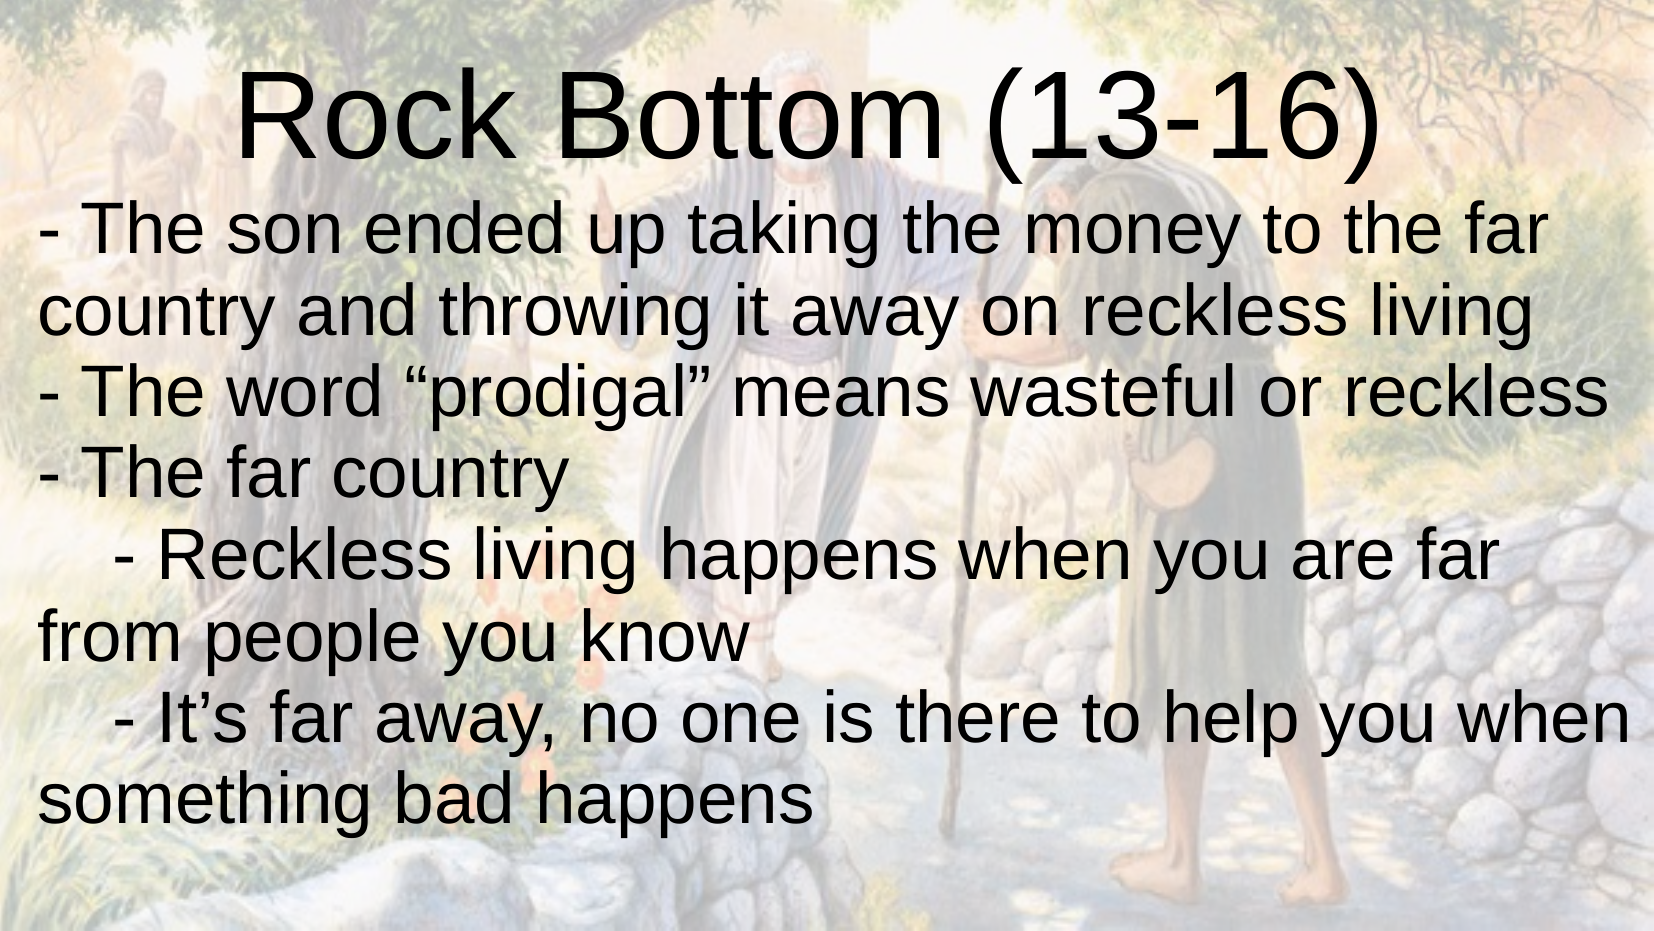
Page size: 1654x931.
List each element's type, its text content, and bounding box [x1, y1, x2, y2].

title Rock Bottom (13-16) [82, 37, 1571, 187]
subtitle - The son ended up taking the money to the far country and throwing it away on reckless living - The word “prodigal” means wasteful or reckless - The far country - Reckless living happens when you are far from people you know - It’s far away, no one is there to help you when something bad happens [37, 187, 1651, 915]
picture [0, 0, 1654, 931]
